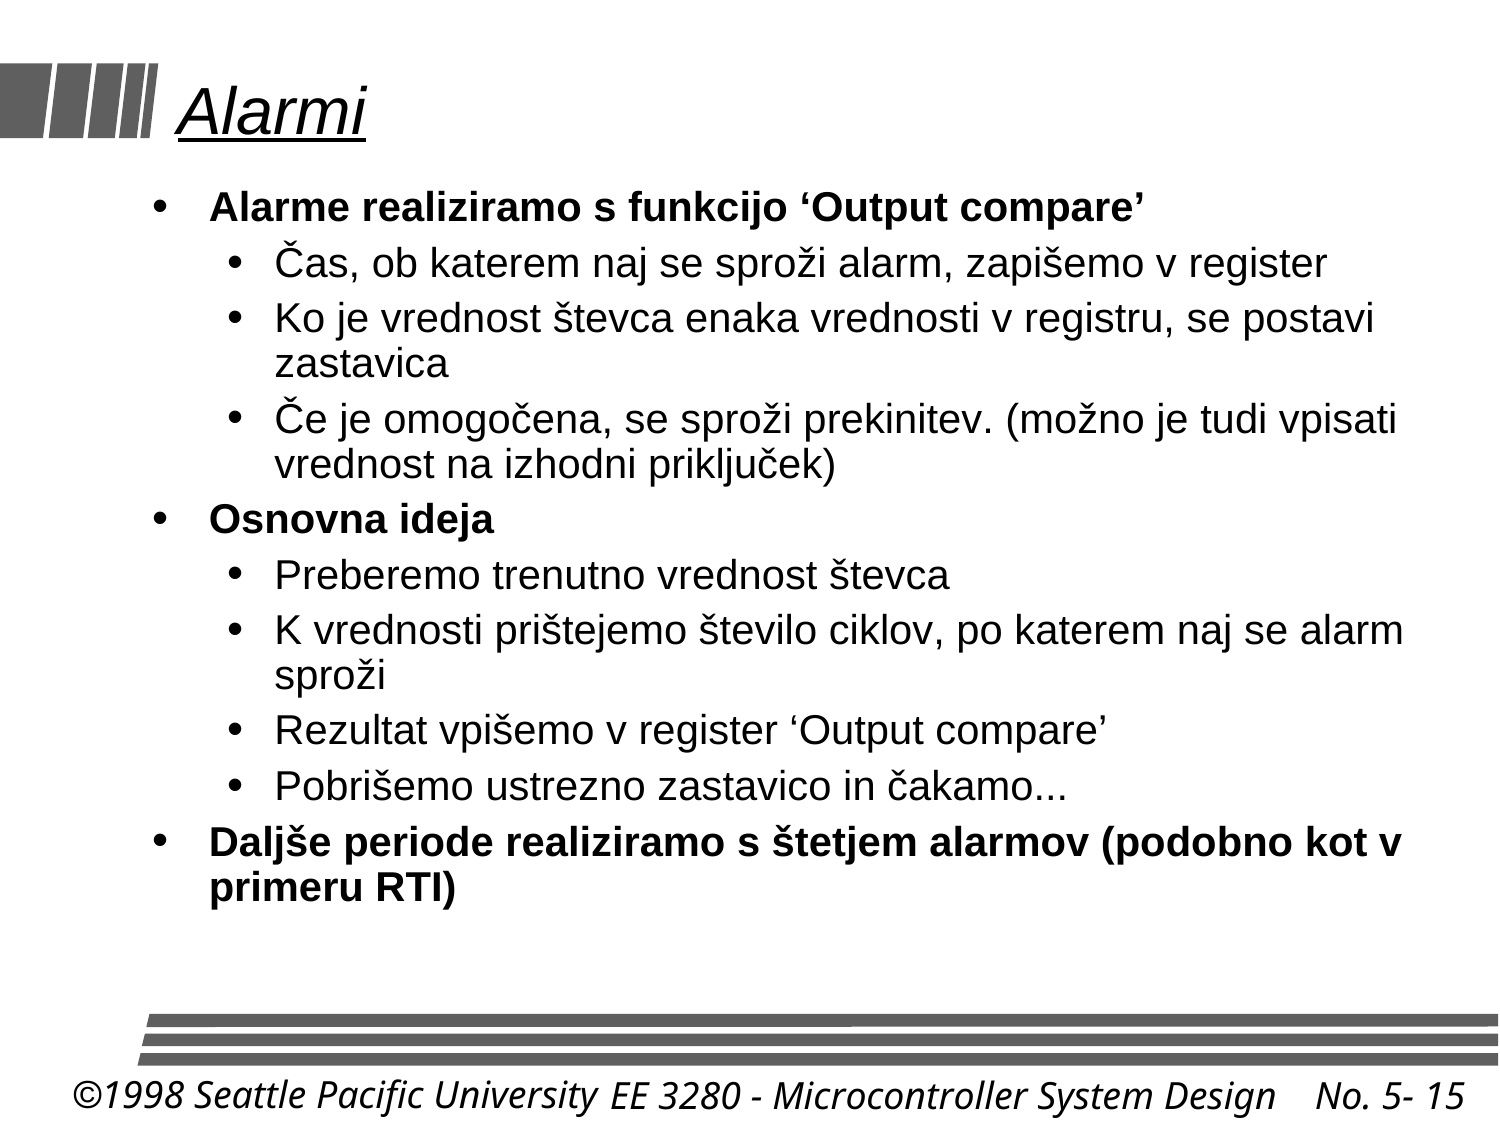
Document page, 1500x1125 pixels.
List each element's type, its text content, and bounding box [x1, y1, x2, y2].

title Alarmi [162, 60, 1498, 156]
list Alarme realiziramo s funkcijo ‘Output compare’ Čas, ob katerem naj se sproži alarm, zapišemo v register Ko je vrednost števca enaka vrednosti v registru, se postavi zastavica Če je omogočena, se sproži prekinitev. (možno je tudi vpisati vrednost na izhodni priključek) Osnovna ideja Preberemo trenutno vrednost števca K vrednosti prištejemo število ciklov, po katerem naj se alarm sproži Rezultat vpišemo v register ‘Output compare’ Pobrišemo ustrezno zastavico in čakamo... Daljše periode realiziramo s štetjem alarmov (podobno kot v primeru RTI) [137, 178, 1486, 976]
